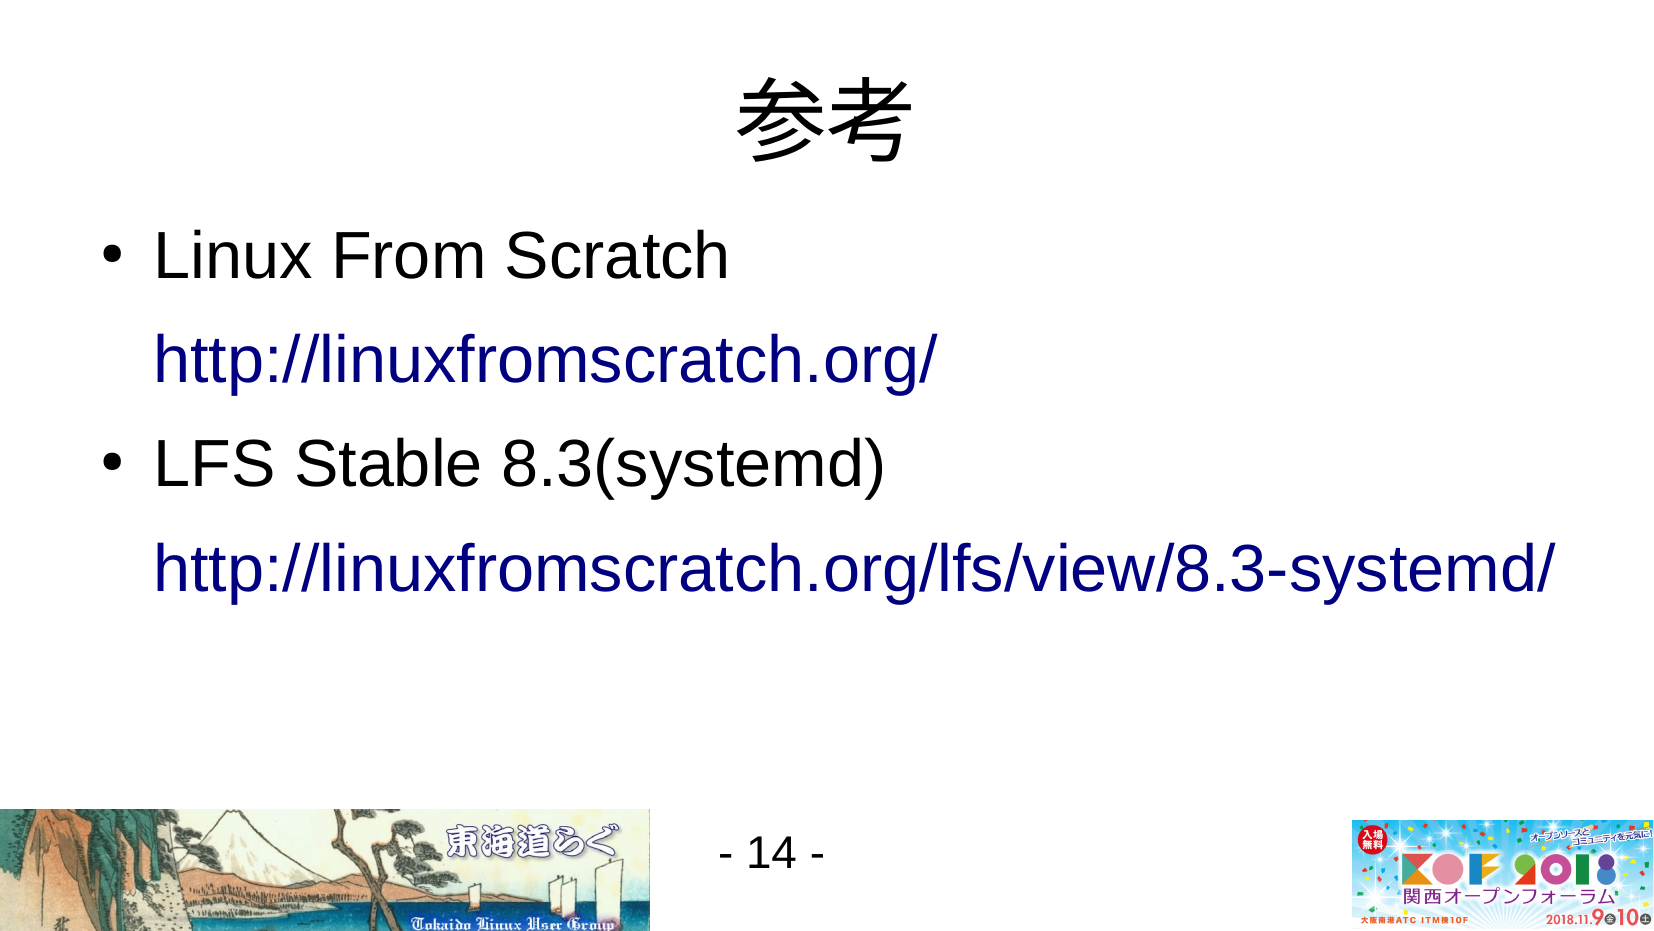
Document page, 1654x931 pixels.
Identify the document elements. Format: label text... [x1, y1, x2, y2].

list Linux From Scratch http://linuxfromscratch.org/ LFS Stable 8.3(systemd) http://linuxfromscratch.org/lfs/view/8.3-systemd/ [82, 217, 1571, 827]
picture [1352, 820, 1654, 930]
text_box - <番号> - [733, 819, 968, 898]
picture [0, 809, 650, 931]
title 参考 [82, 37, 1571, 193]
